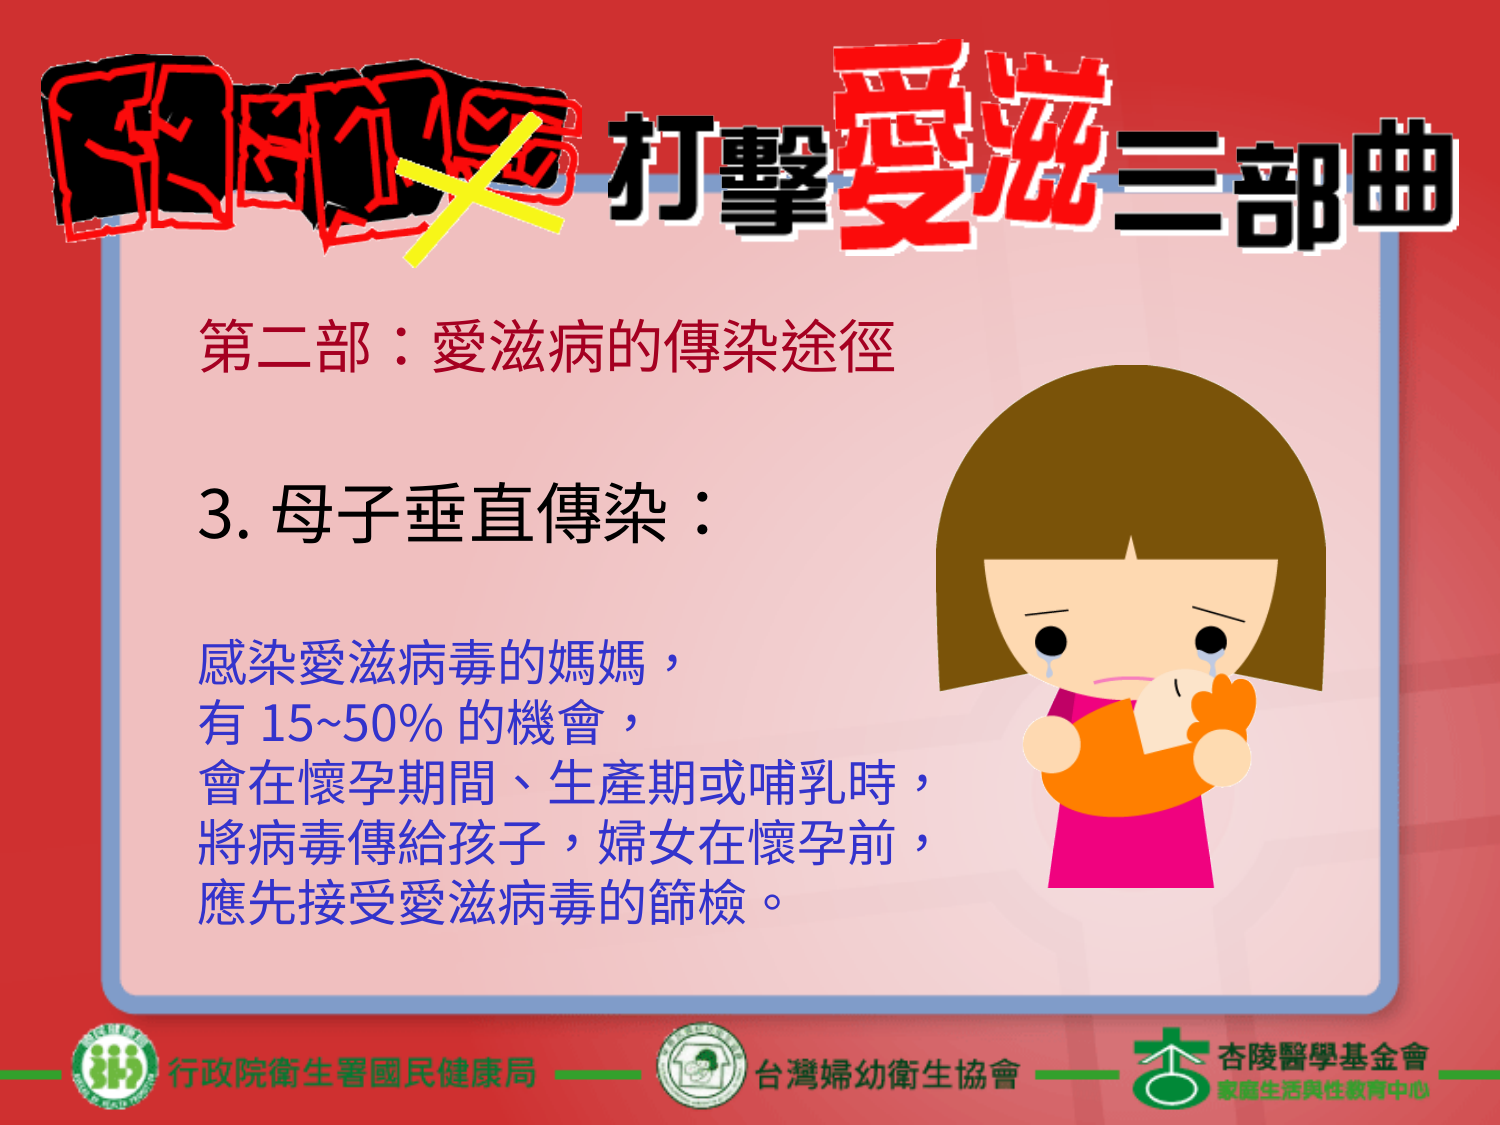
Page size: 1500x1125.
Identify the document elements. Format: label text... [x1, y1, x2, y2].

text_box 第二部：愛滋病的傳染途徑 3.母子垂直傳染： 感染愛滋病毒的媽媽， 有15~50%的機會， 會在懷孕期間、生產期或哺乳時， 將病毒傳給孩子，婦女在懷孕前， 應先接受愛滋病毒的篩檢。 [183, 302, 1412, 940]
picture [0, 0, 1500, 1125]
